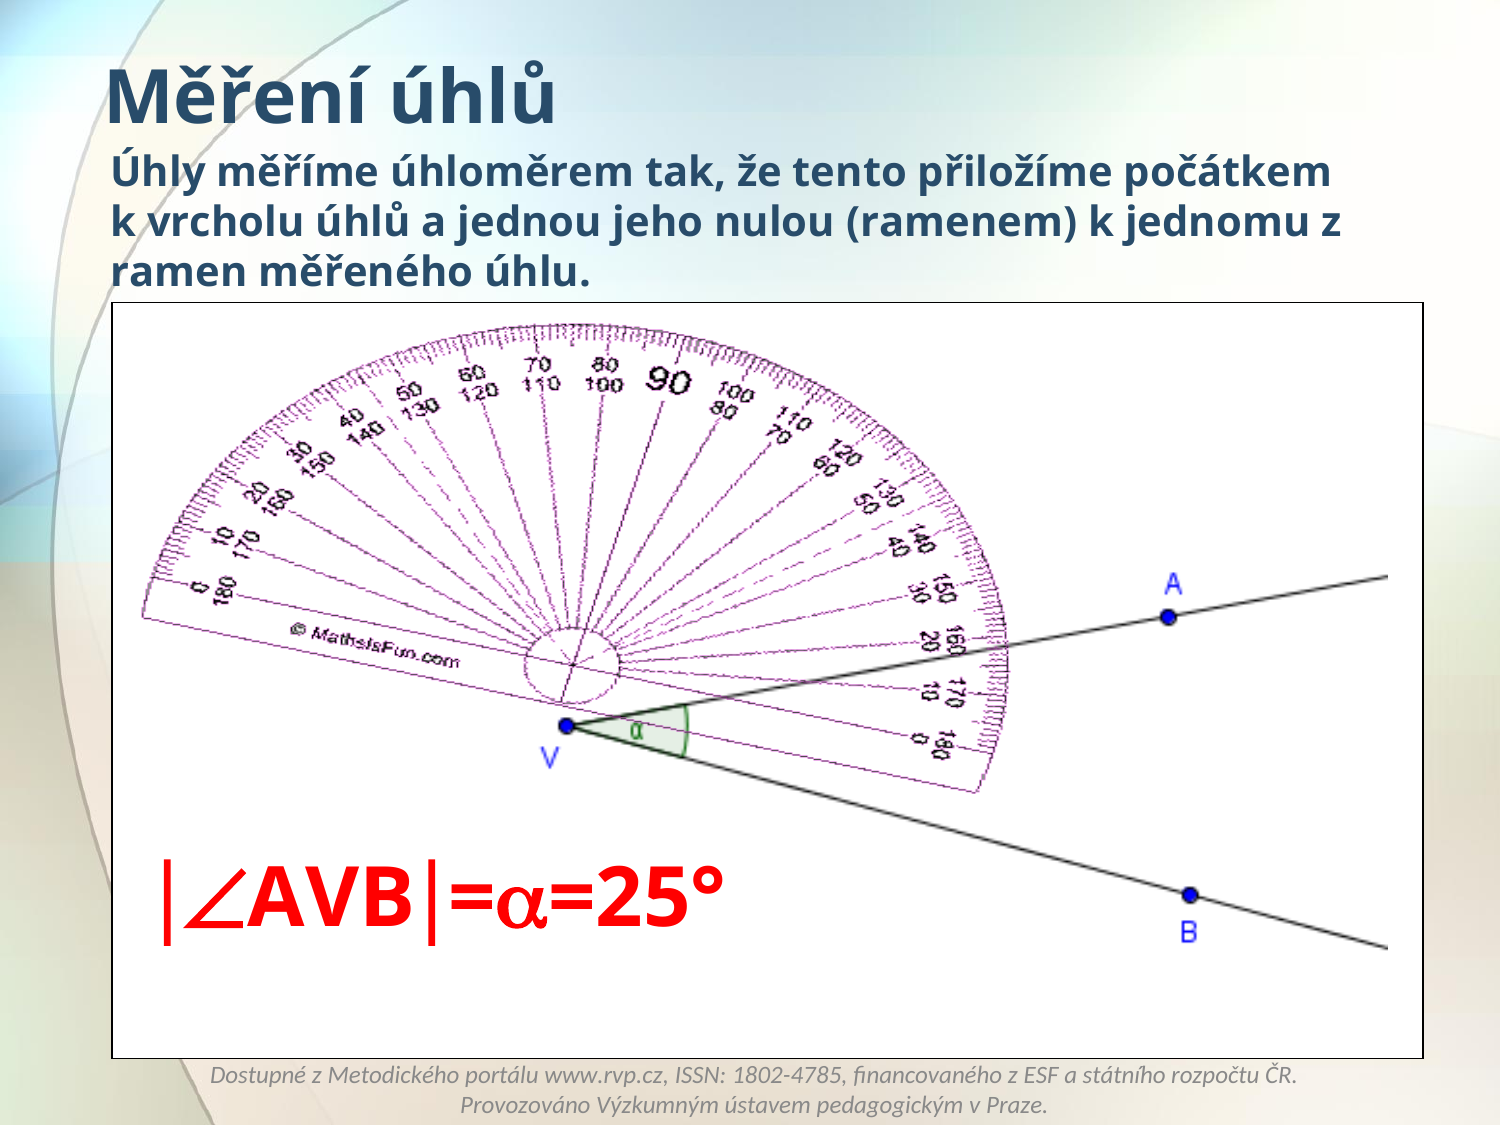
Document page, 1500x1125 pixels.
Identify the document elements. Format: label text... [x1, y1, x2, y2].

text_box AVB==25° [135, 751, 774, 1035]
text_box Úhly měříme úhloměrem tak, že tento přiložíme počátkem k vrcholu úhlů a jednou jeho nulou (ramenem) k jednomu z ramen měřeného úhlu. [95, 172, 1471, 268]
text_box [112, 302, 1424, 1059]
title Měření úhlů [88, 50, 1424, 154]
picture [0, 0, 1500, 1125]
